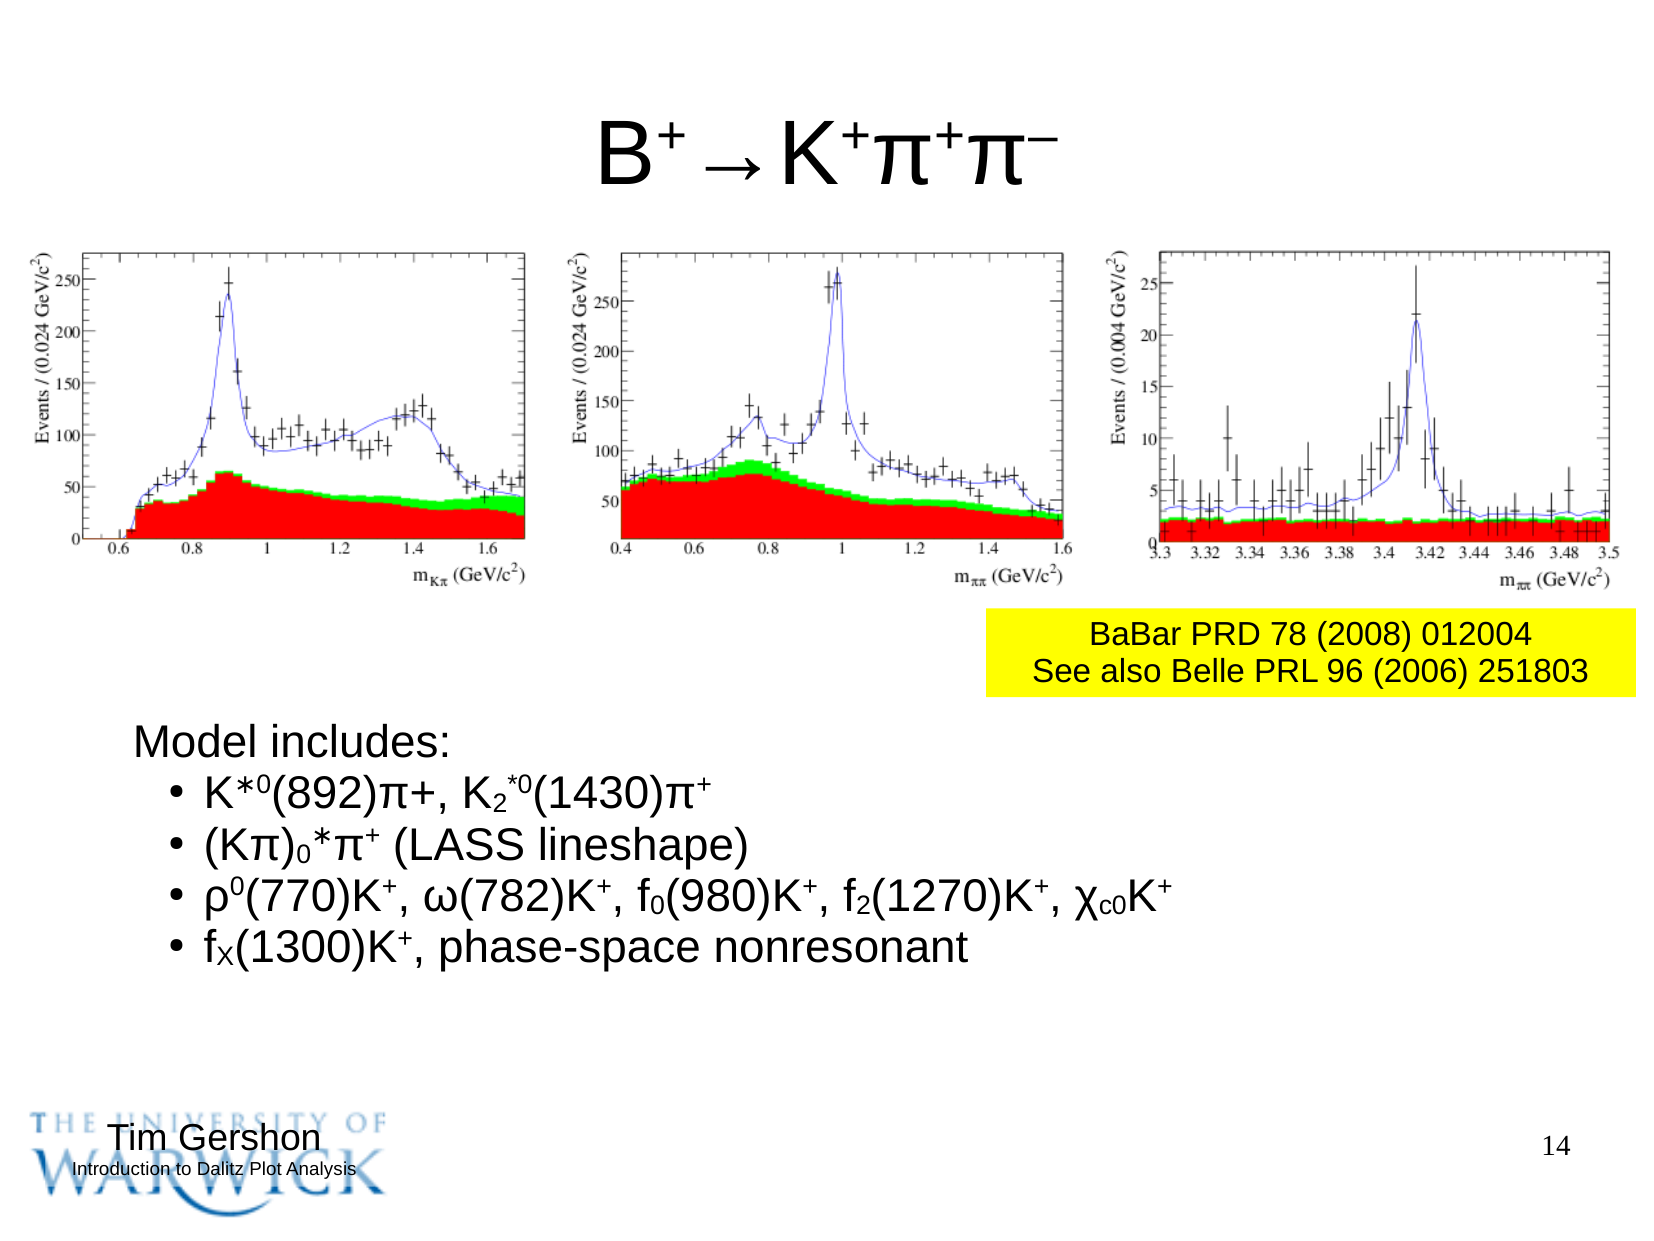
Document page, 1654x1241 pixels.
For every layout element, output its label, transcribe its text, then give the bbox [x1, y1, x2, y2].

title B+→K+π+π– [82, 49, 1571, 236]
text_box Model includes: K∗0(892)π+, K2*0(1430)π+ (Kπ)0∗π+ (LASS lineshape) ρ0(770)K+, ω(782)K+, f0(980)K+, f2(1270)K+, χc0K+ fX(1300)K+, phase-space nonresonant [118, 708, 1565, 1047]
picture [19, 1106, 406, 1232]
picture [6, 232, 1643, 603]
text_box BaBar PRD 78 (2008) 012004 See also Belle PRL 96 (2006) 251803 [986, 608, 1636, 698]
text_box Tim Gershon Introduction to Dalitz Plot Analysis [45, 1108, 383, 1187]
